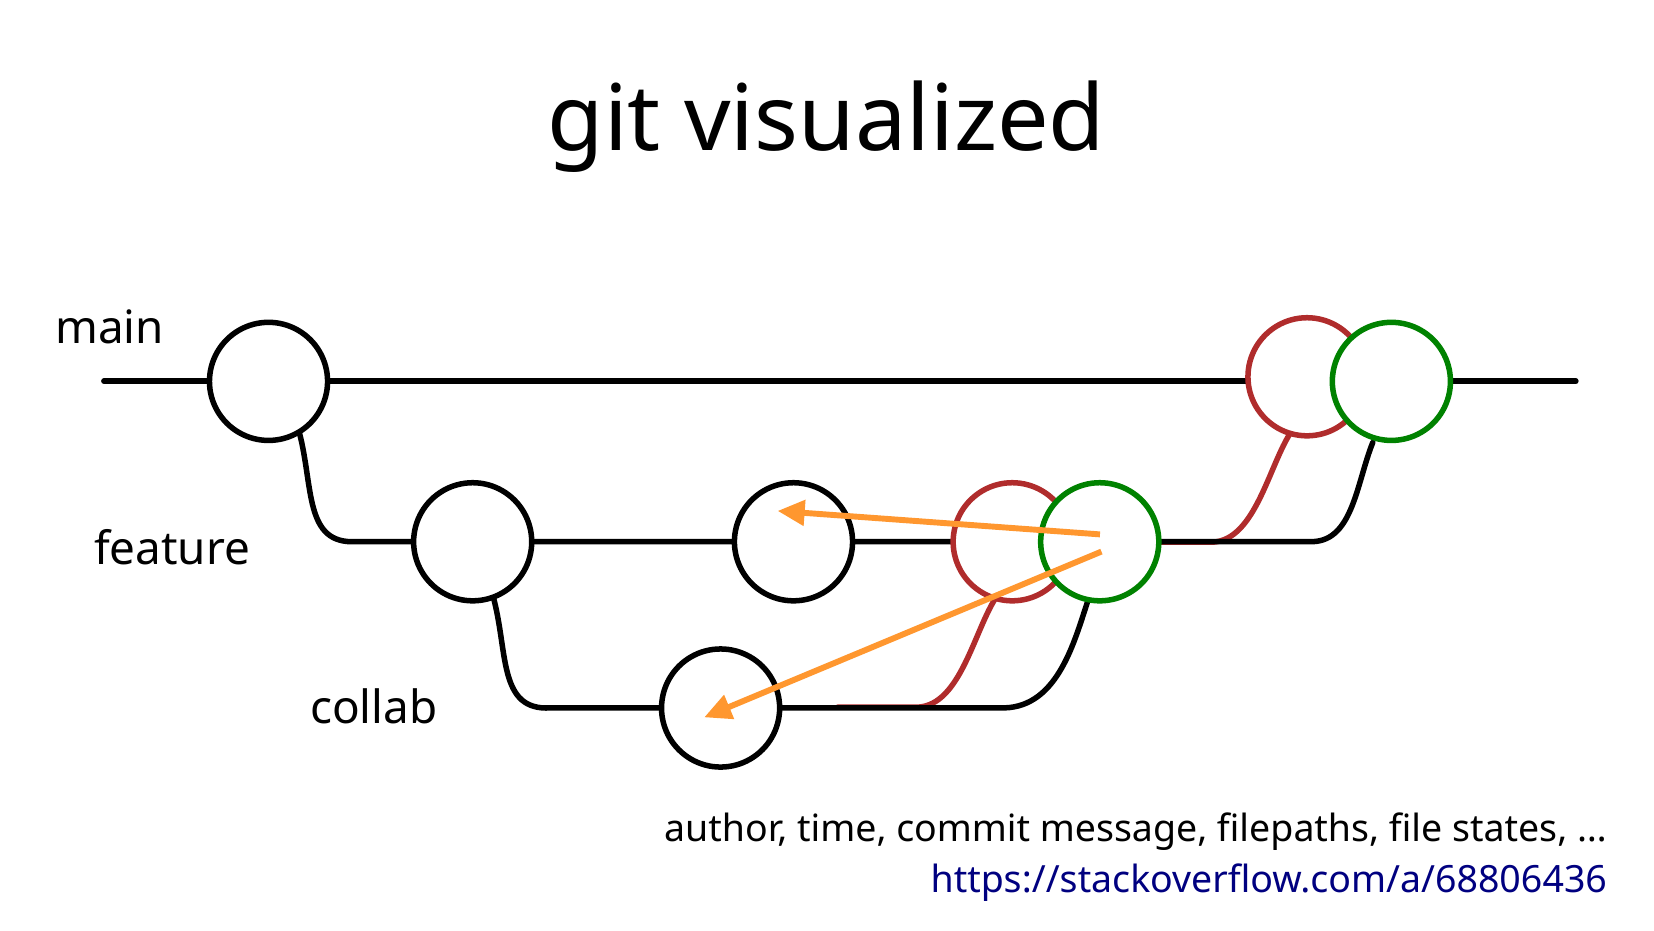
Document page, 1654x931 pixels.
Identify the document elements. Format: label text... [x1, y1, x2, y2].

picture [0, 177, 1640, 867]
title git visualized [82, 37, 1571, 177]
picture [669, 831, 679, 839]
text_box author, time, commit message, filepaths, file states, … https://stackoverflow.com/a/68806436 [682, 794, 1623, 900]
